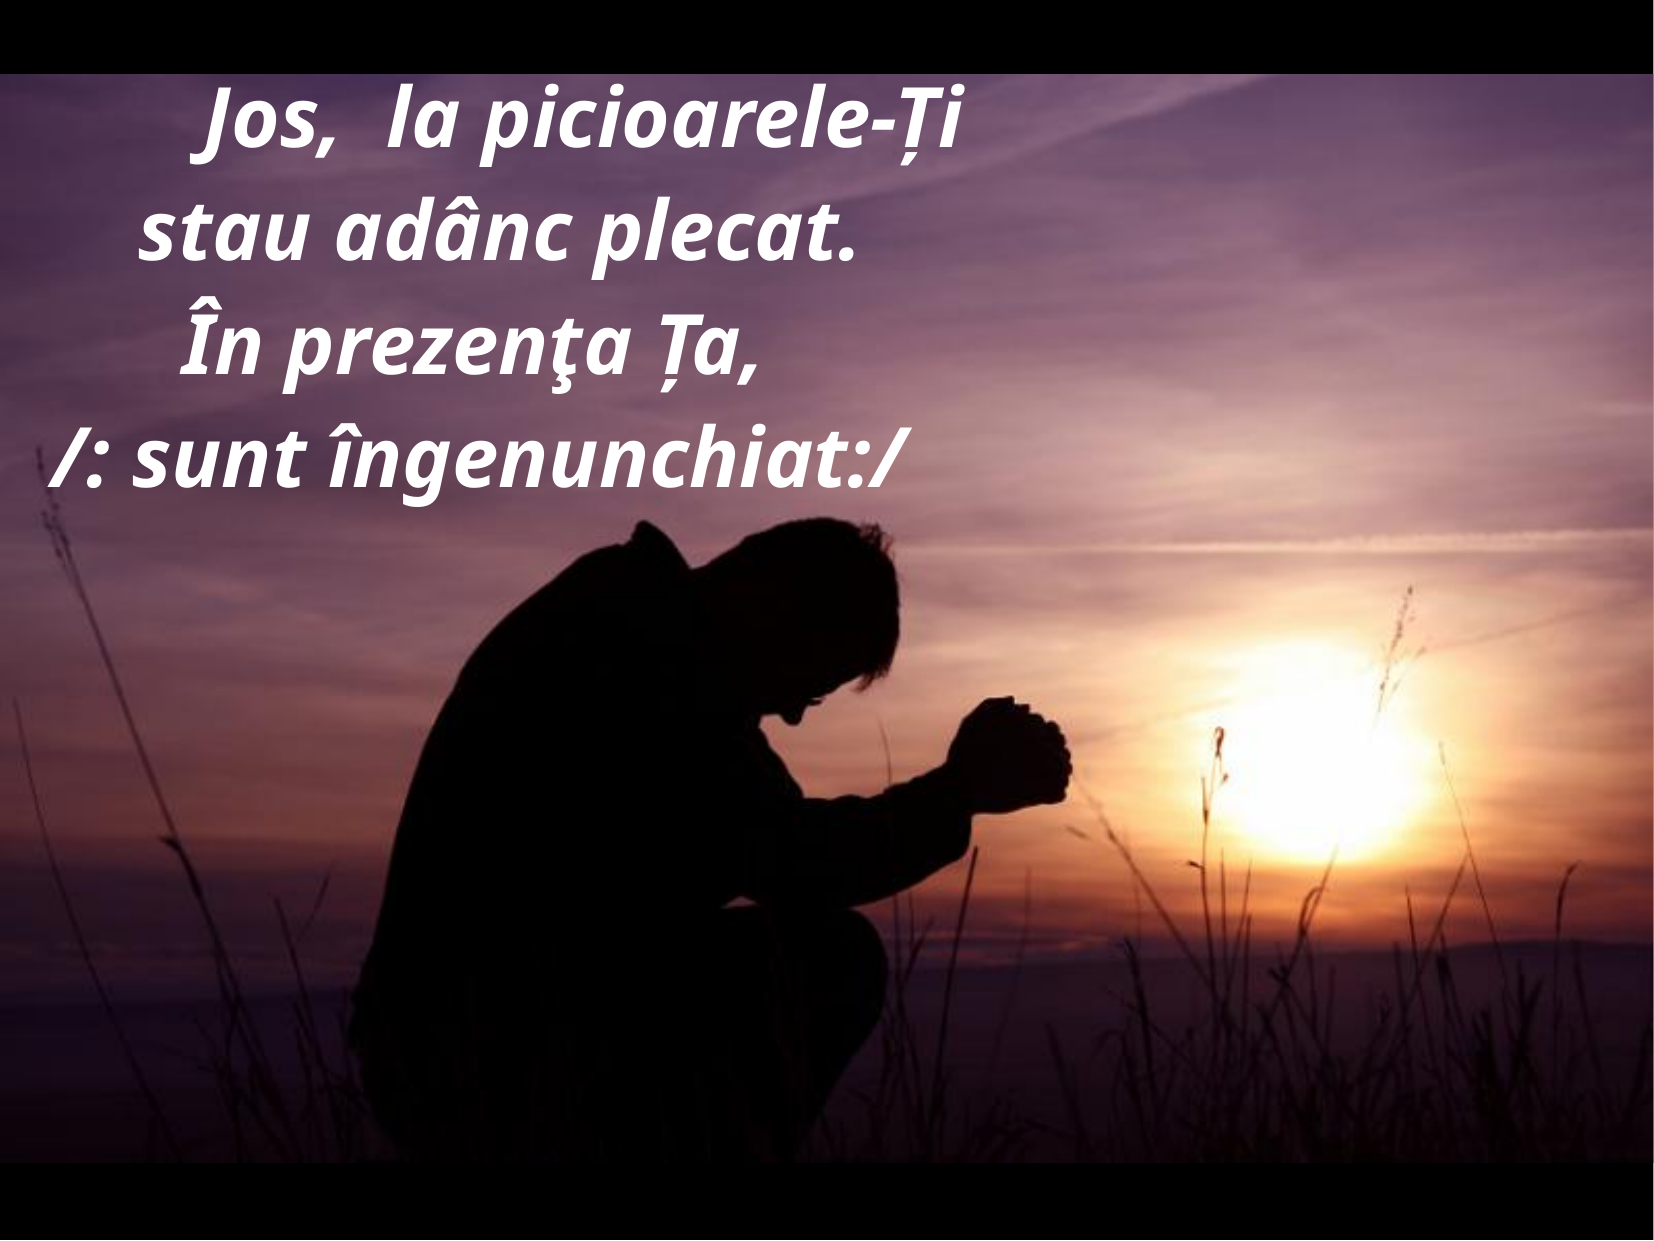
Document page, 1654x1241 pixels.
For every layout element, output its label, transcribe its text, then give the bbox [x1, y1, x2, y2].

picture [0, 74, 1654, 1163]
text_box Jos, la picioarele-Ți stau adânc plecat. În prezenţa Ța, /: sunt îngenunchiat:/ [8, 68, 1594, 502]
